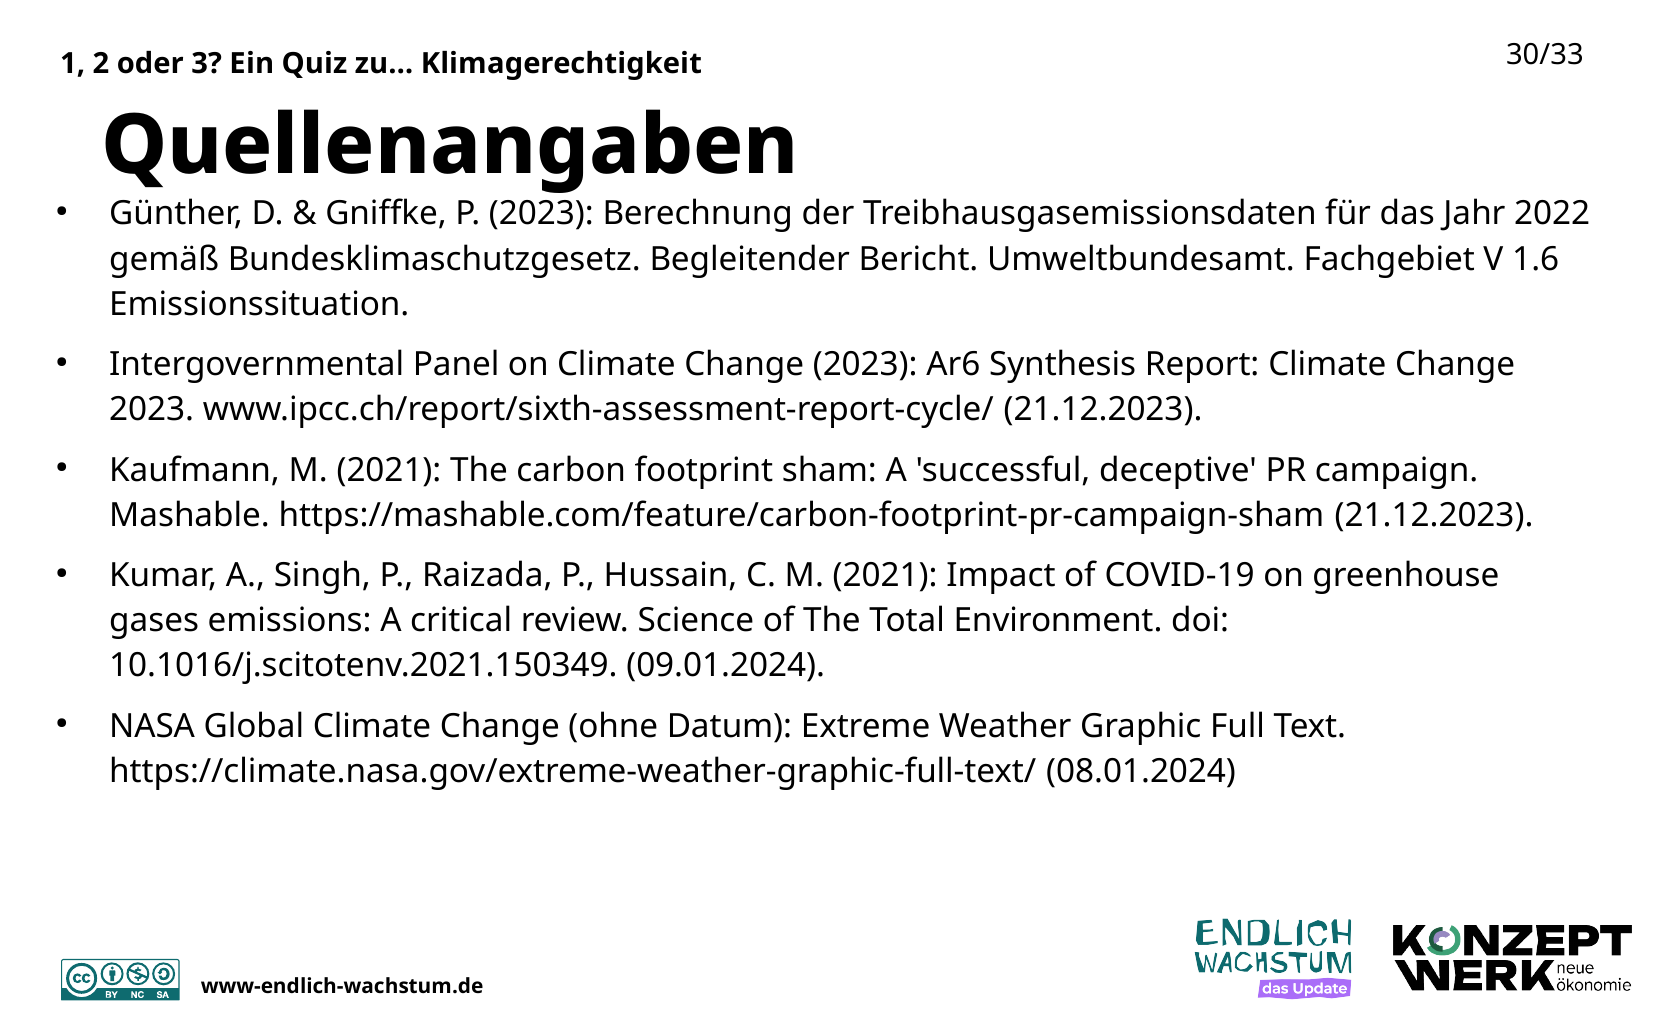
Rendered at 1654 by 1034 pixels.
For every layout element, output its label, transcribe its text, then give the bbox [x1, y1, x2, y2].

picture [1176, 900, 1374, 1011]
title Quellenangaben [101, 84, 1590, 189]
list Günther, D. & Gniffke, P. (2023): Berechnung der Treibhausgasemissionsdaten für das Jahr 2022 gemäß Bundesklimaschutzgesetz. Begleitender Bericht. Umweltbundesamt. Fachgebiet V 1.6 Emissionssituation. Intergovernmental Panel on Climate Change (2023): Ar6 Synthesis Report: Climate Change 2023. www.ipcc.ch/report/sixth-assessment-report-cycle/ (21.12.2023). Kaufmann, M. (2021): The carbon footprint sham: A 'successful, deceptive' PR campaign. Mashable. https://mashable.com/feature/carbon-footprint-pr-campaign-sham (21.12.2023). Kumar, A., Singh, P., Raizada, P., Hussain, C. M. (2021): Impact of COVID-19 on greenhouse gases emissions: A critical review. Science of The Total Environment. doi: 10.1016/j.scitotenv.2021.150349. (09.01.2024). NASA Global Climate Change (ohne Datum): Extreme Weather Graphic Full Text. https://climate.nasa.gov/extreme-weather-graphic-full-text/ (08.01.2024) [38, 189, 1593, 866]
picture [1387, 917, 1636, 997]
